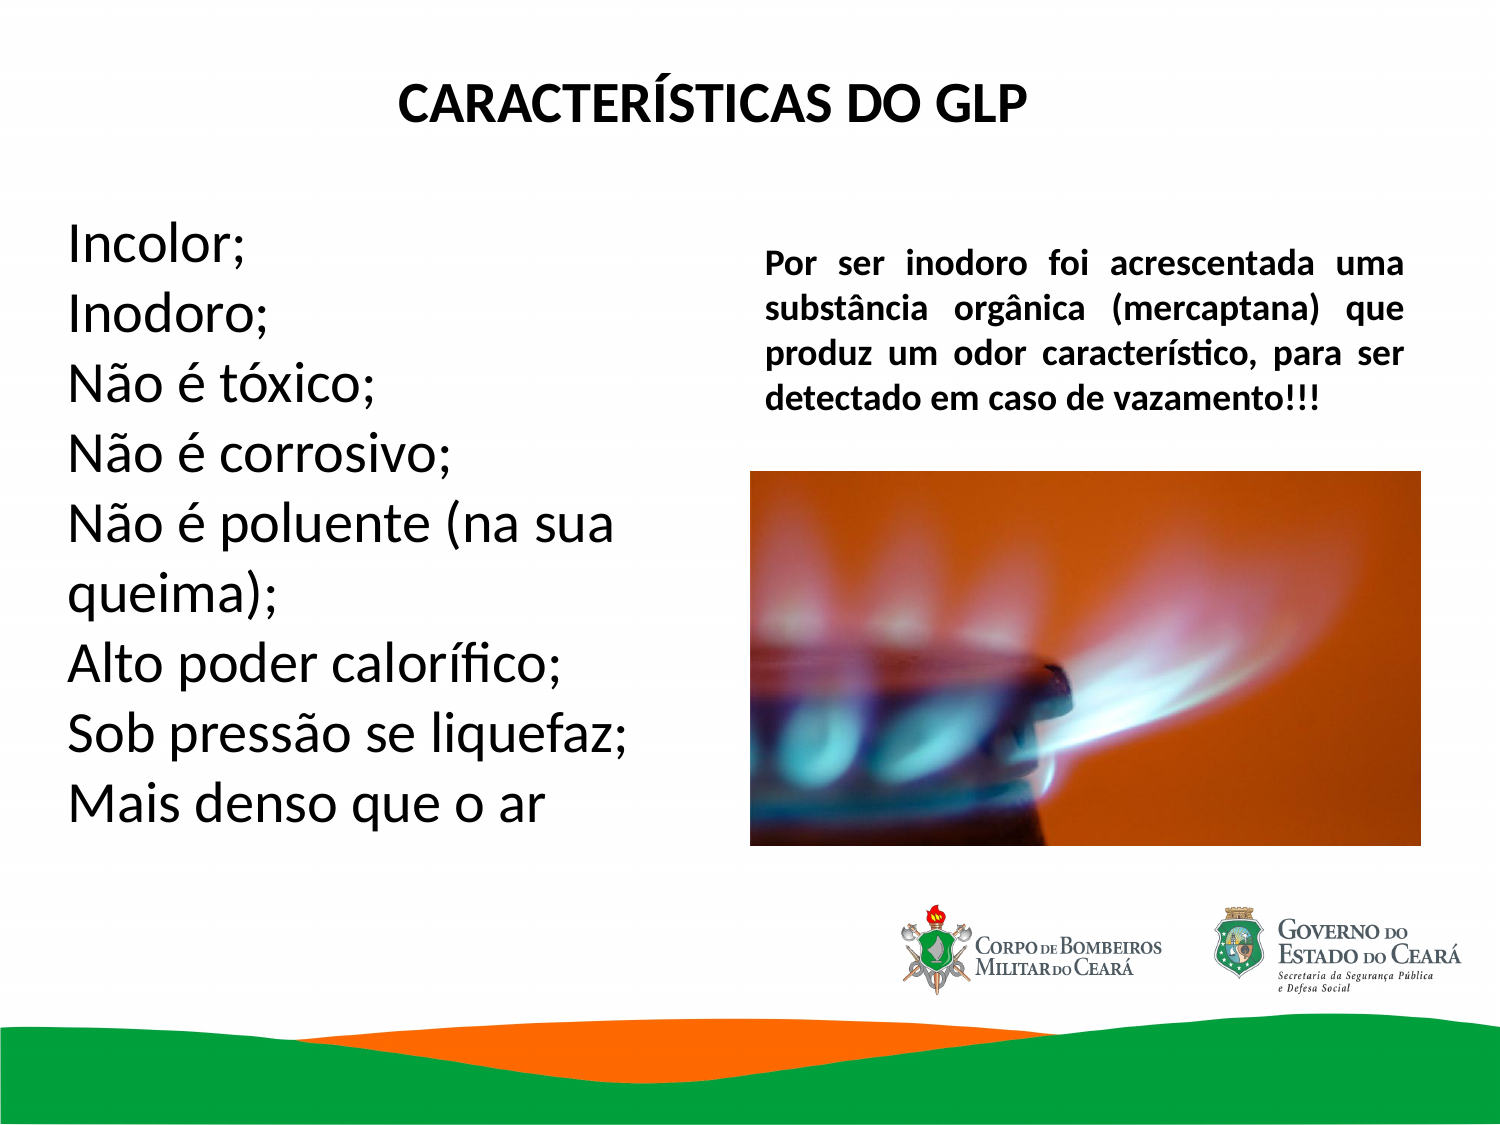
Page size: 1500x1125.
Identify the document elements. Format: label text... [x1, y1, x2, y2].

text_box Por ser inodoro foi acrescentada uma substância orgânica (mercaptana) que produz um odor característico, para ser detectado em caso de vazamento!!! [750, 185, 1421, 425]
text_box CARACTERÍSTICAS DO GLP [383, 11, 1134, 142]
picture [0, 0, 1500, 1125]
text_box Incolor; Inodoro; Não é tóxico; Não é corrosivo; Não é poluente (na sua queima); Alto poder calorífico; Sob pressão se liquefaz; Mais denso que o ar [53, 151, 803, 842]
